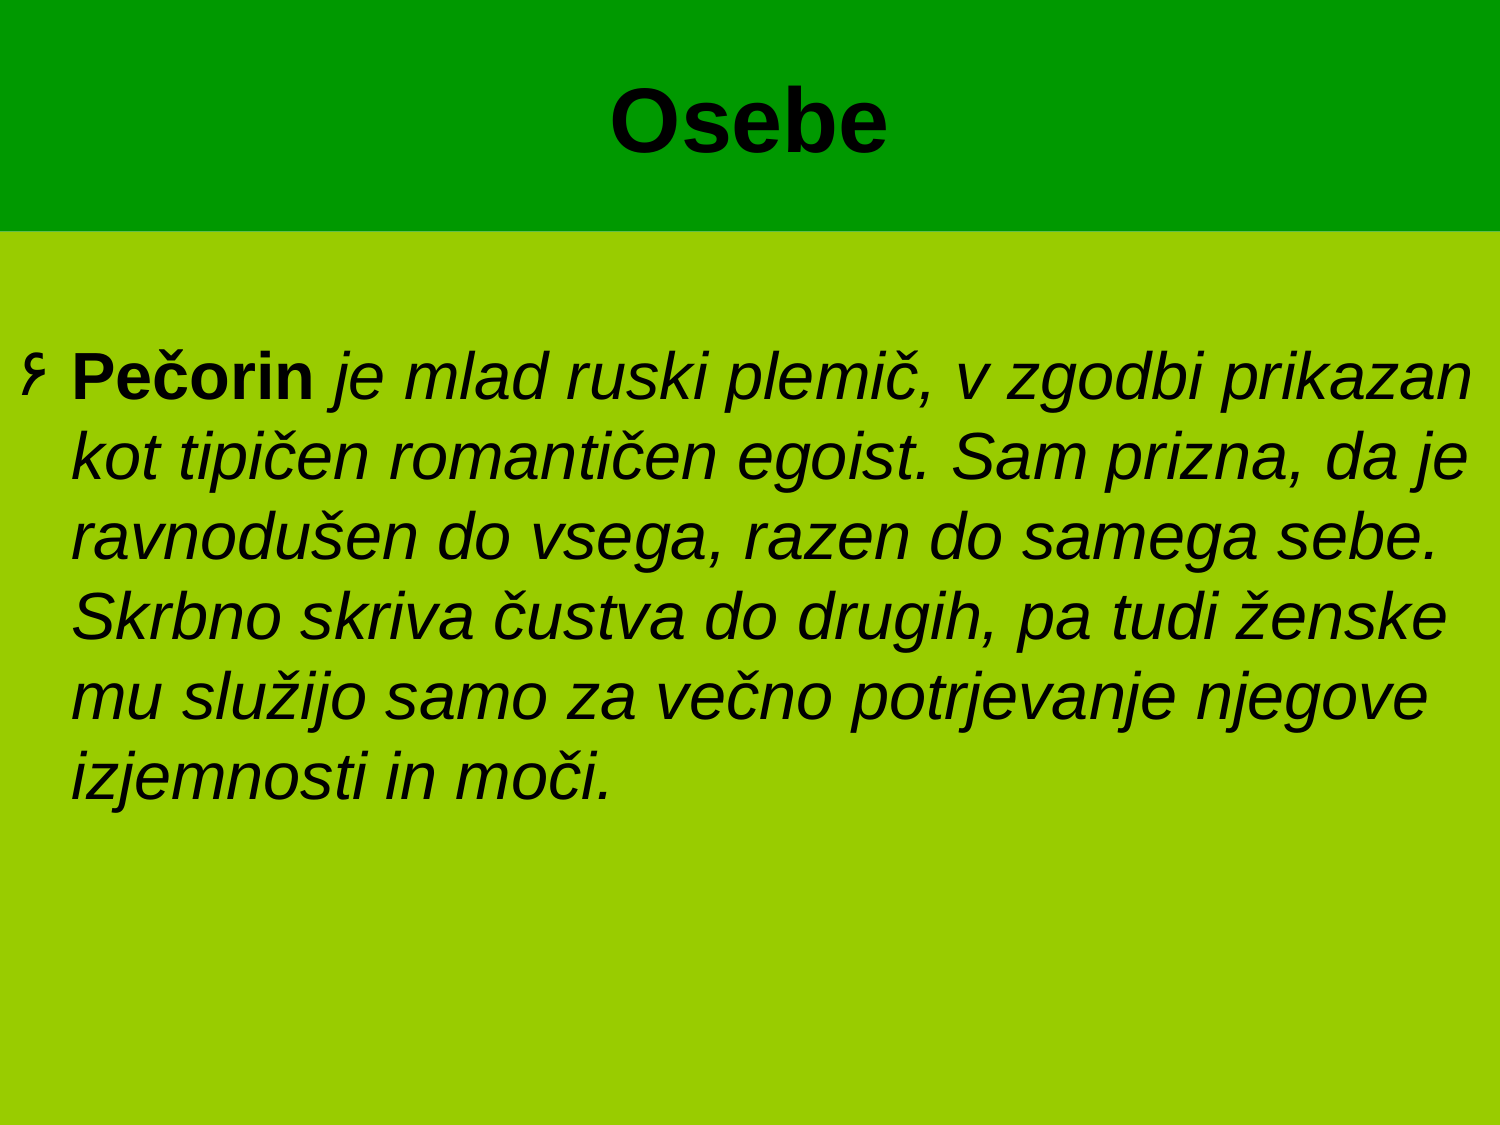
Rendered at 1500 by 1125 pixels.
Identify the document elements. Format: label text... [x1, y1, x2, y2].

list Pečorin je mlad ruski plemič, v zgodbi prikazan kot tipičen romantičen egoist. Sam prizna, da je ravnodušen do vsega, razen do samega sebe. Skrbno skriva čustva do drugih, pa tudi ženske mu služijo samo za večno potrjevanje njegove izjemnosti in moči. [0, 231, 1500, 1125]
title Osebe [0, 0, 1500, 231]
